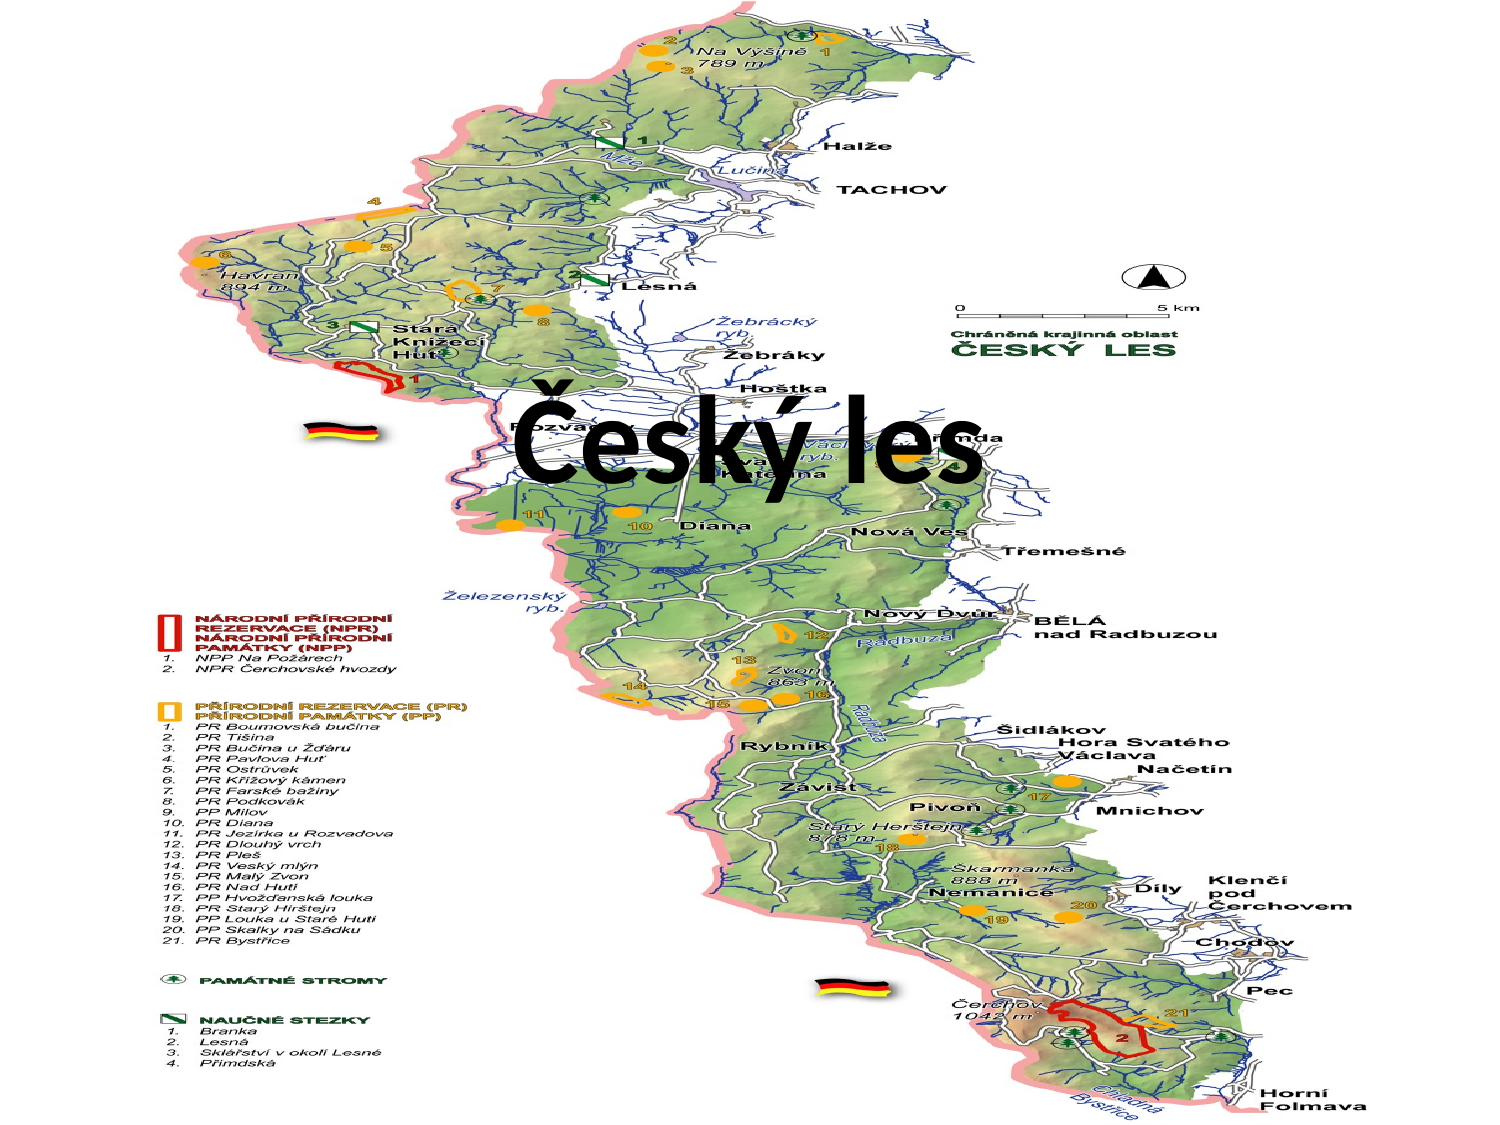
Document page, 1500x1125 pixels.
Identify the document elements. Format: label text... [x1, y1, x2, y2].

title Český les [112, 349, 1388, 591]
picture [135, 0, 1370, 349]
subtitle [225, 637, 1275, 925]
picture [135, 591, 1370, 1125]
